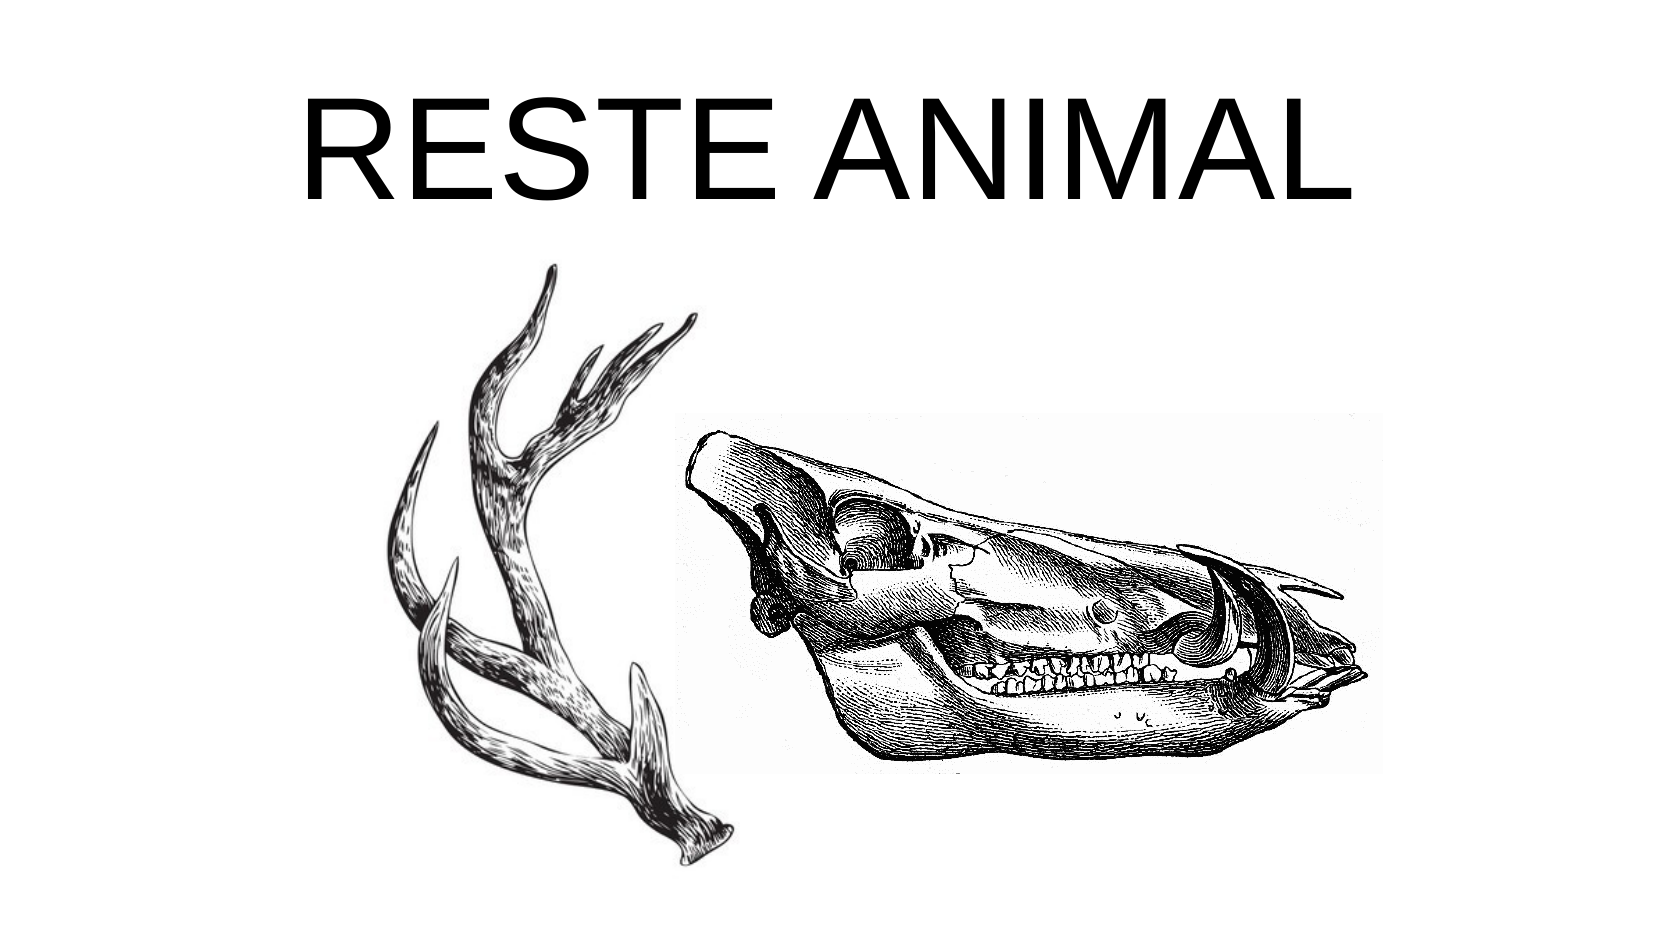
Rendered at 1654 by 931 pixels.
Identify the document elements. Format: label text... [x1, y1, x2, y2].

title RESTE ANIMAL [82, 67, 1571, 231]
picture [295, 214, 1383, 916]
